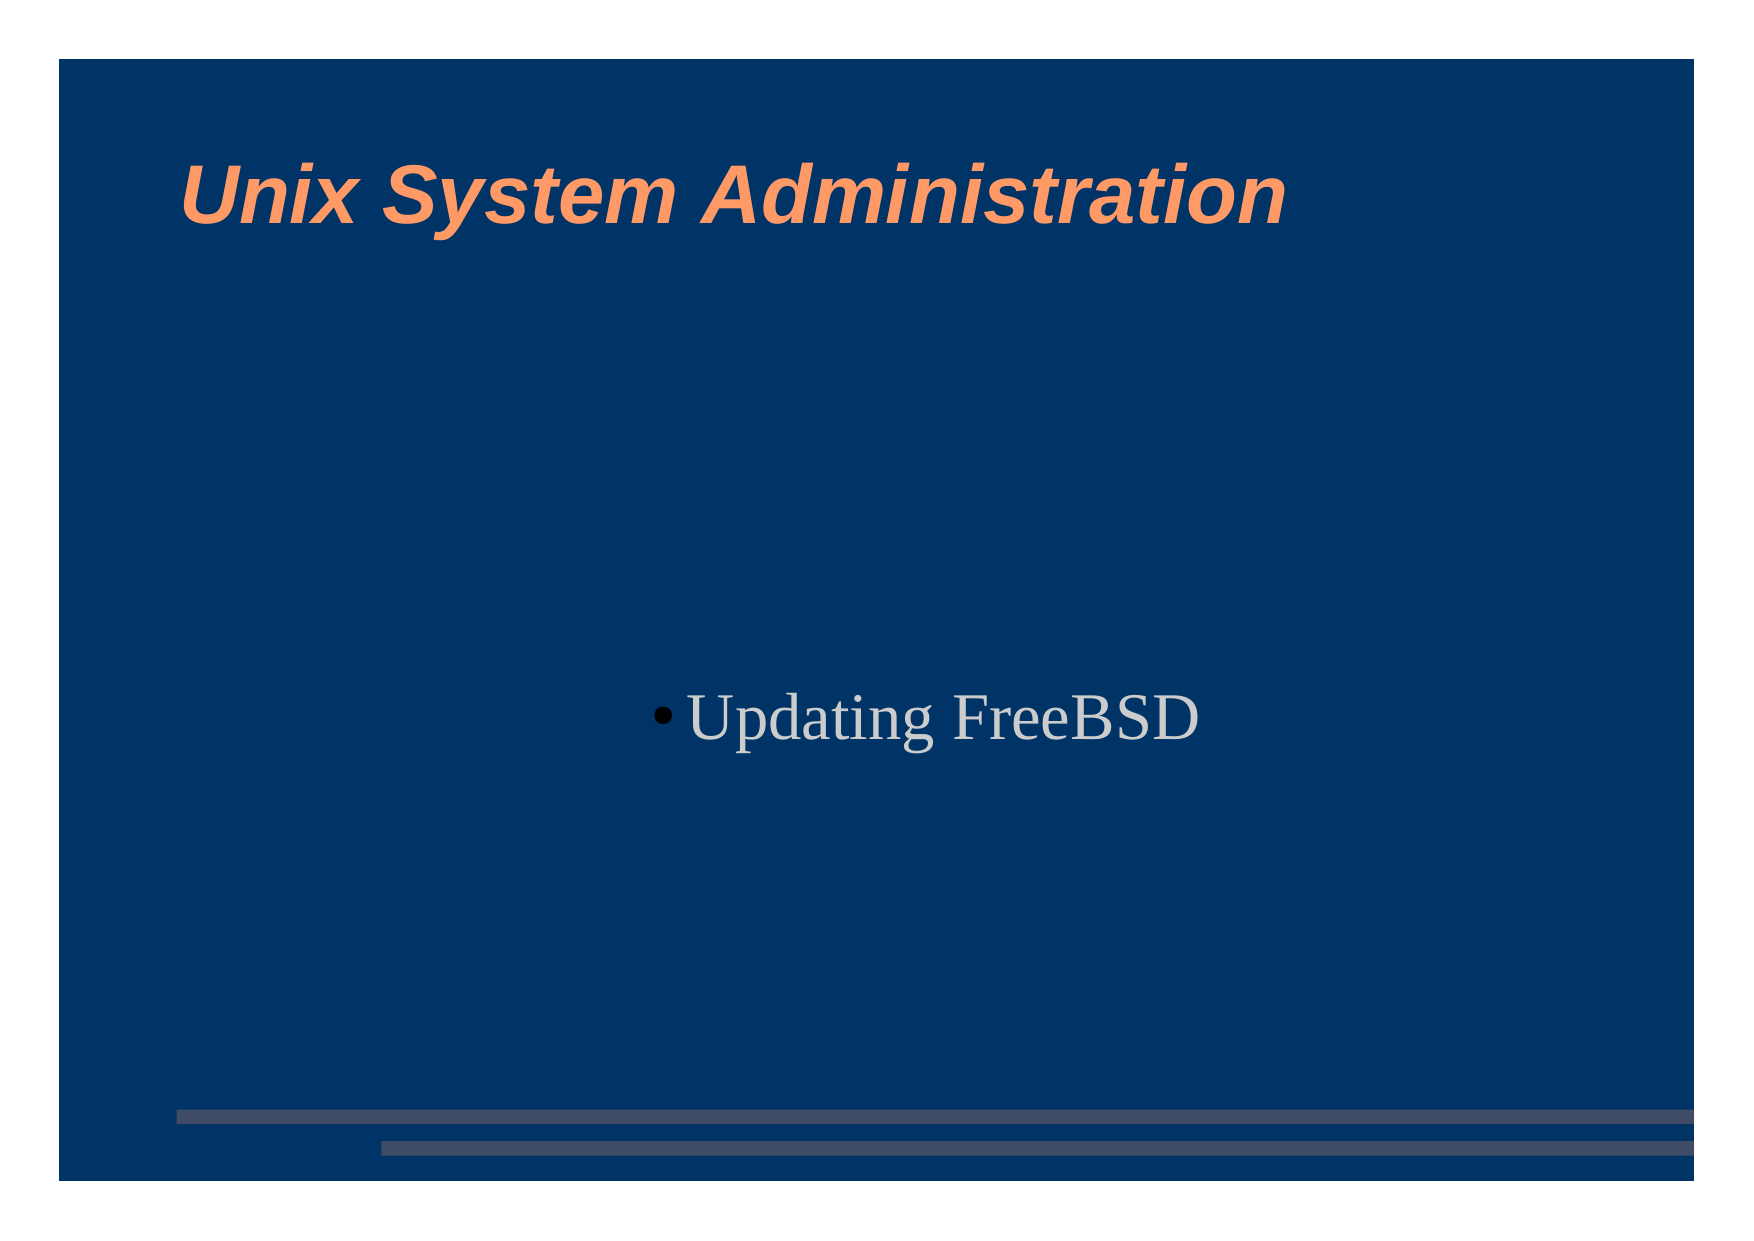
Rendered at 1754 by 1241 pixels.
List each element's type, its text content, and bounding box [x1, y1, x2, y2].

subtitle Updating FreeBSD [179, 350, 1603, 1084]
title Unix System Administration [179, 100, 1576, 289]
